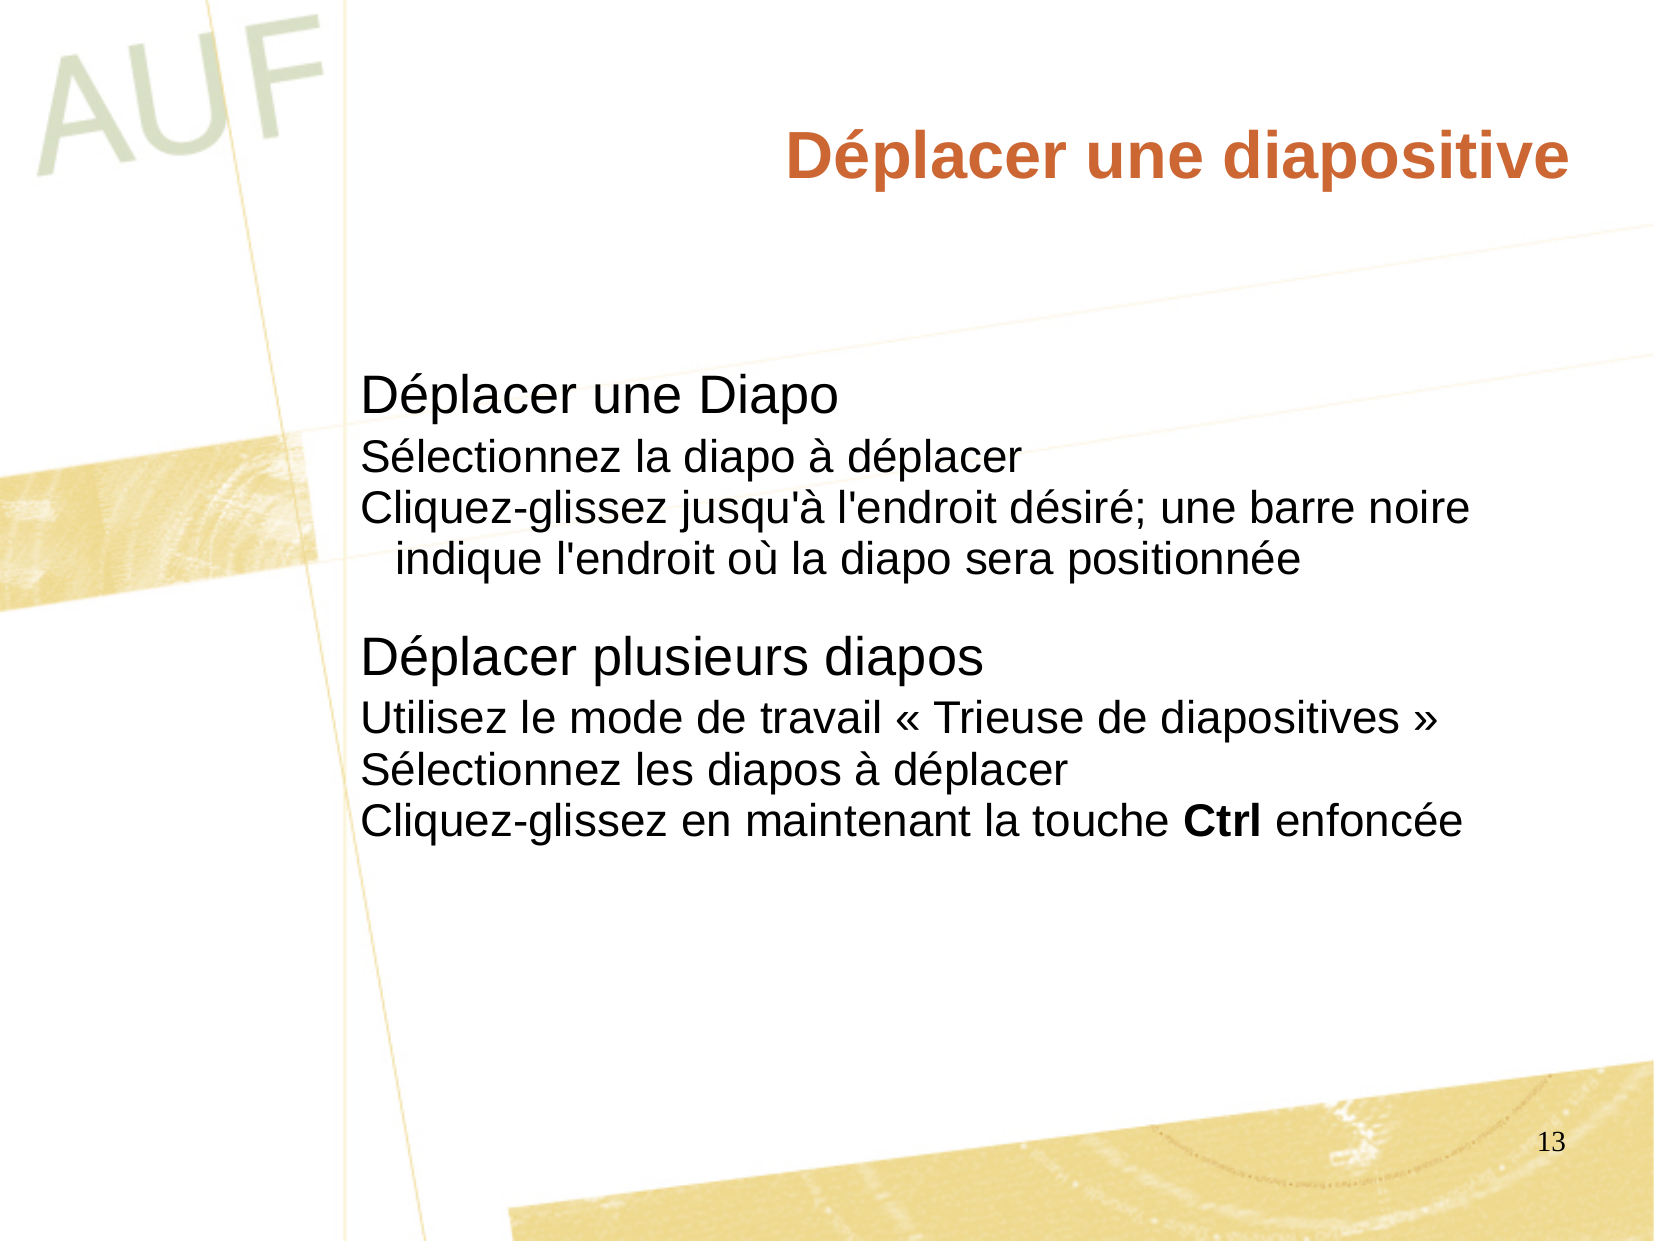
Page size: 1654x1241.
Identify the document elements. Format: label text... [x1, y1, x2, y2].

title Déplacer une diapositive [324, 59, 1571, 252]
text_box [616, 501, 647, 573]
text_box [324, 590, 1506, 661]
picture [0, 0, 1654, 1241]
subtitle Déplacer une Diapo Sélectionnez la diapo à déplacer Cliquez-glissez jusqu'à l'endroit désiré; une barre noire indique l'endroit où la diapo sera positionnée Déplacer plusieurs diapos Utilisez le mode de travail « Trieuse de diapositives » Sélectionnez les diapos à déplacer Cliquez-glissez en maintenant la touche Ctrl enfoncée [324, 364, 1625, 847]
